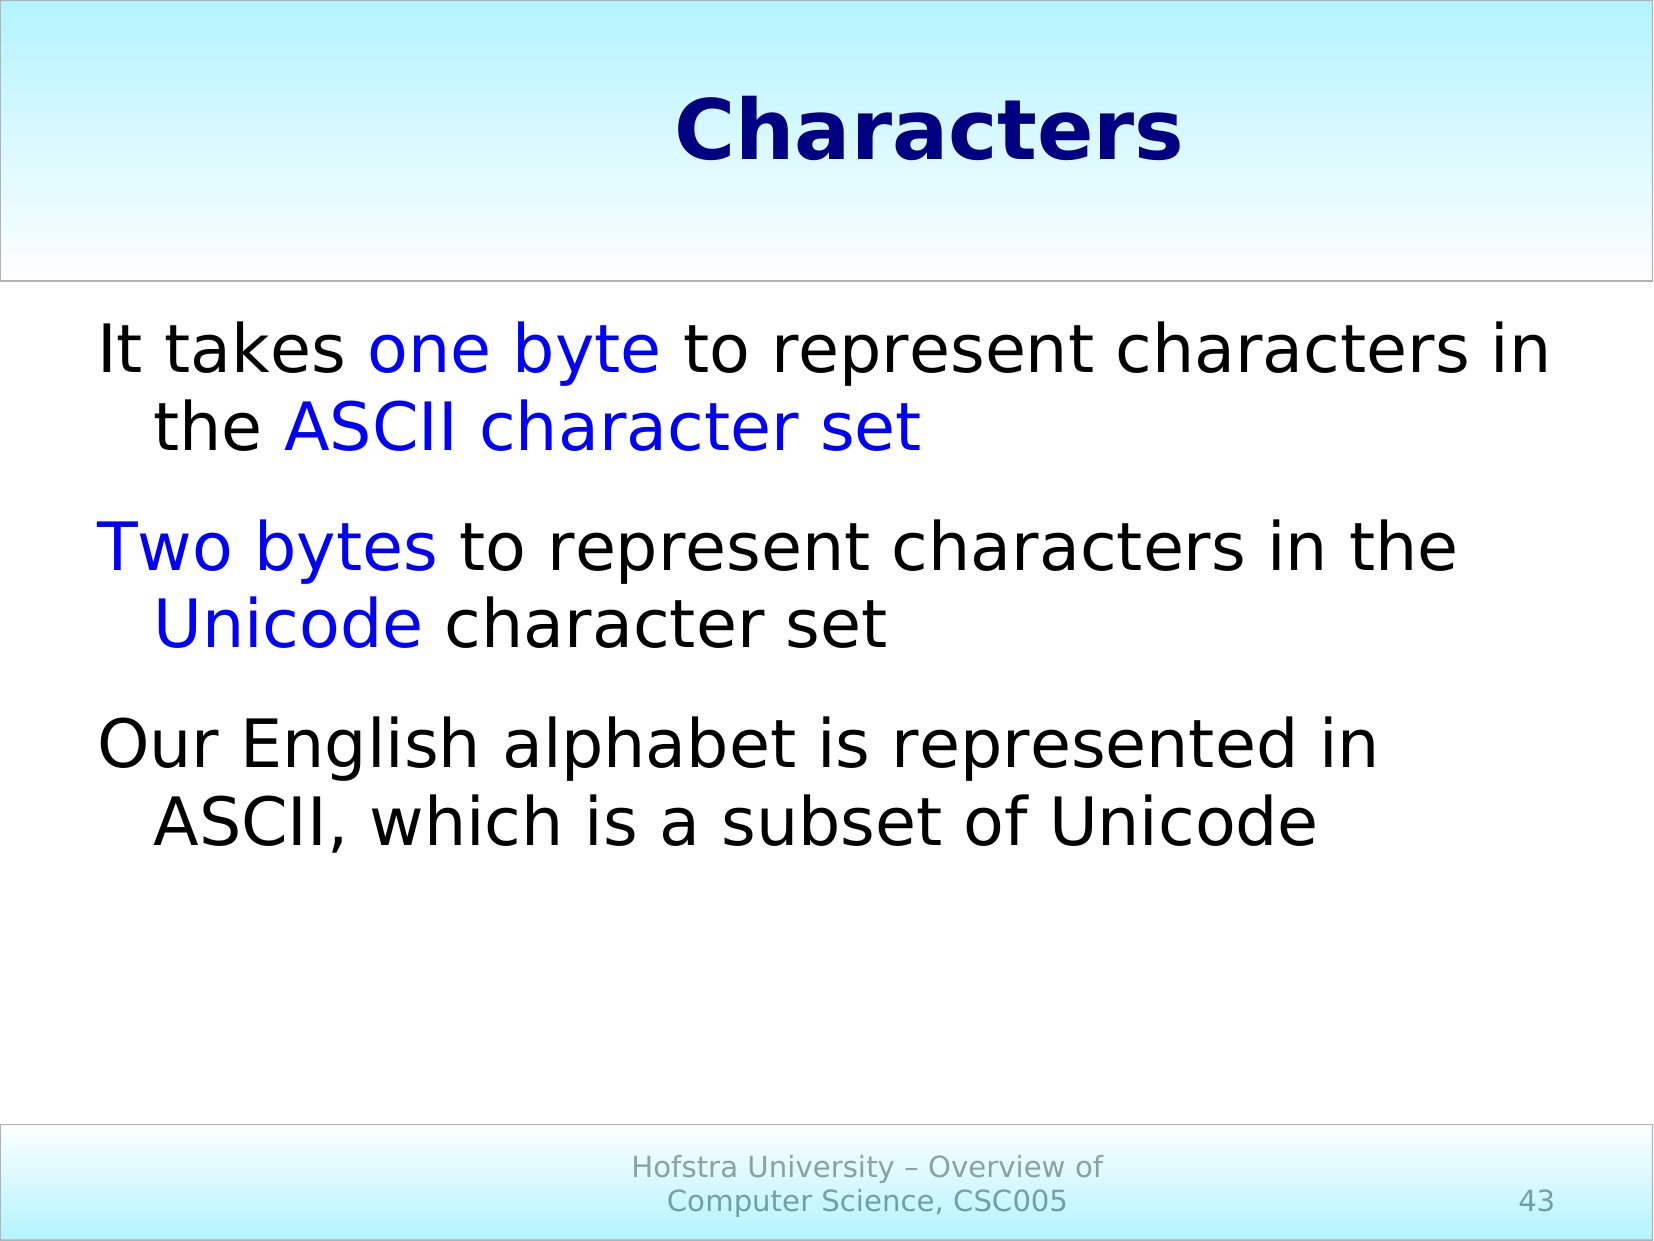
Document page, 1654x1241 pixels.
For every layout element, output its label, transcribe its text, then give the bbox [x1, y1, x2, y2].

list It takes one byte to represent characters in the ASCII character set Two bytes to represent characters in the Unicode character set Our English alphabet is represented in ASCII, which is a subset of Unicode [82, 303, 1571, 1131]
title Characters [247, 27, 1612, 235]
